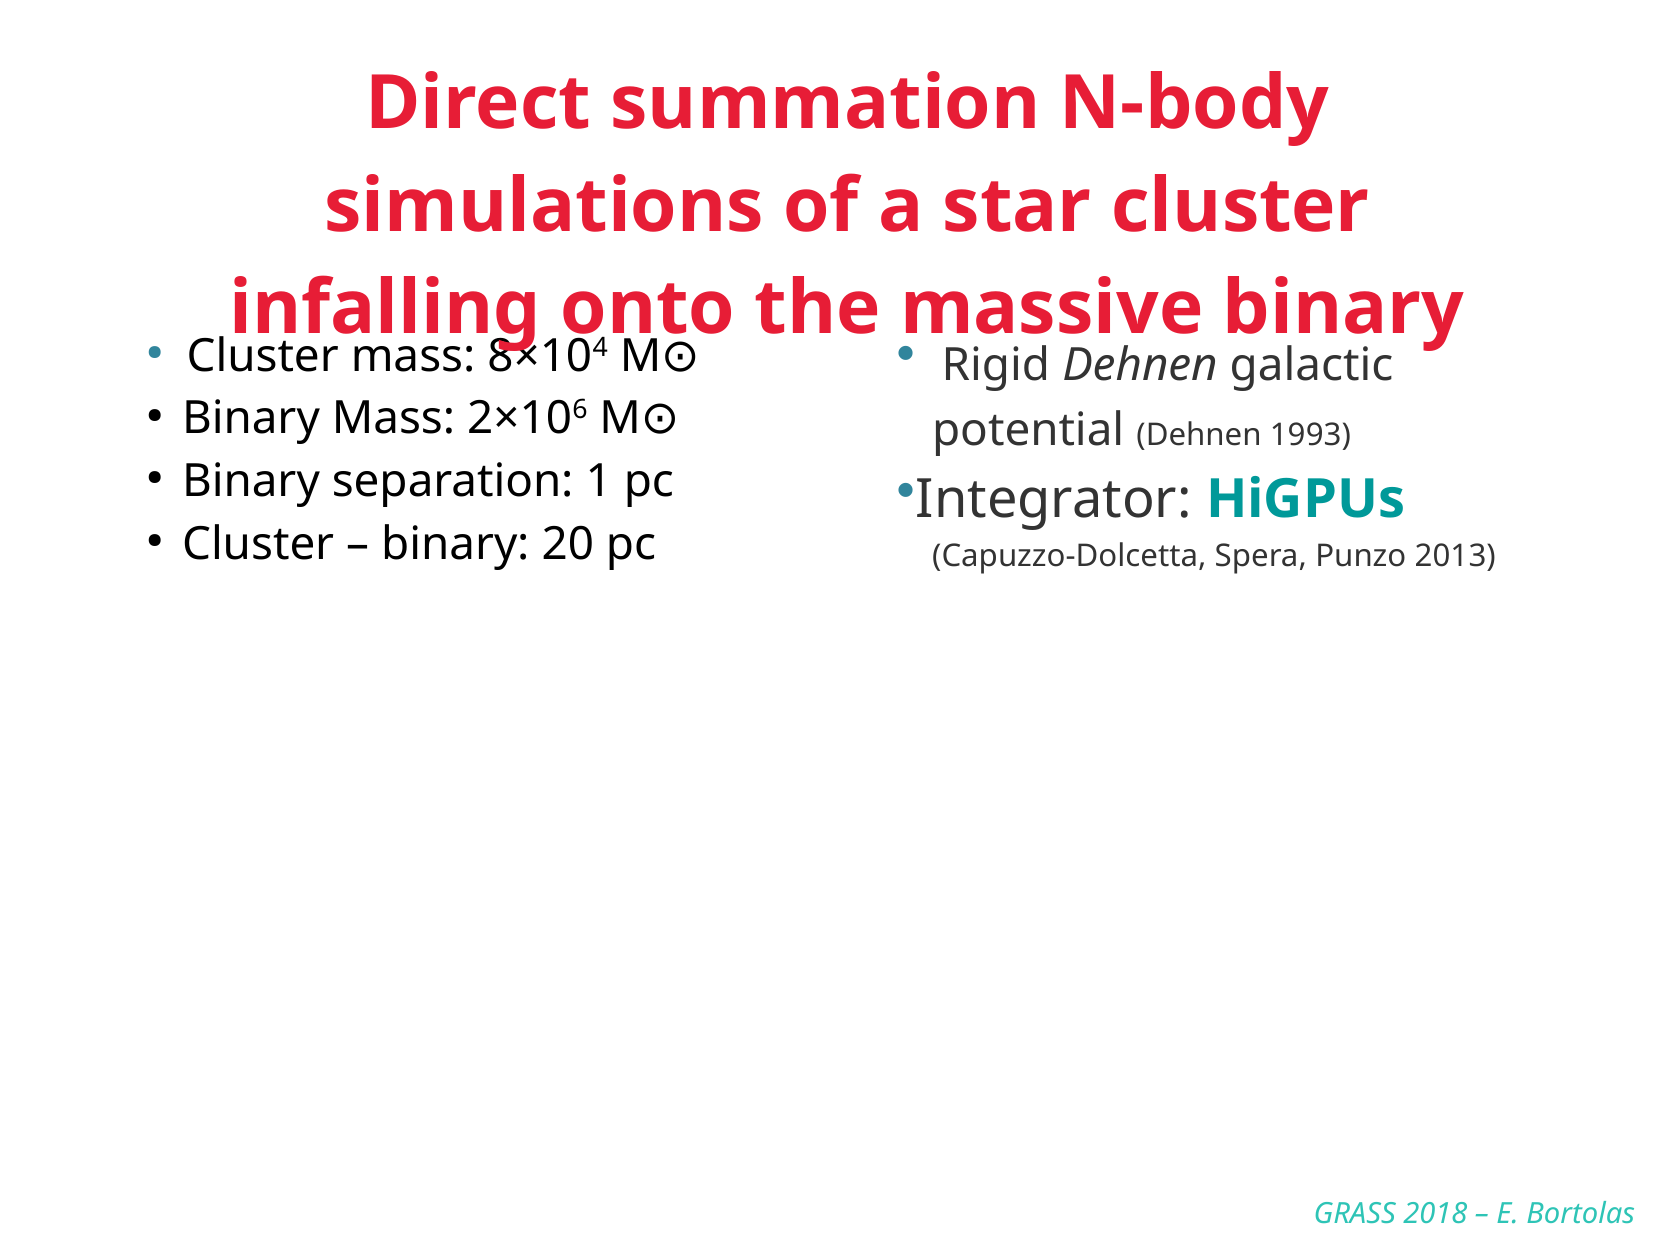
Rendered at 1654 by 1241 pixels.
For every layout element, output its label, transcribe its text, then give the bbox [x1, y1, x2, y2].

text_box Rigid Dehnen galactic potential (Dehnen 1993) Integrator: HiGPUs (Capuzzo-Dolcetta, Spera, Punzo 2013) [881, 315, 1557, 616]
text_box Direct summation N-body simulations of a star cluster infalling onto the massive binary [150, 34, 1546, 316]
text_box Cluster mass: 8×104 M⊙ Binary Mass: 2×106 M⊙ Binary separation: 1 pc Cluster – binary: 20 pc [131, 315, 807, 616]
text_box GRASS 2018 – E. Bortolas [1155, 1185, 1651, 1241]
